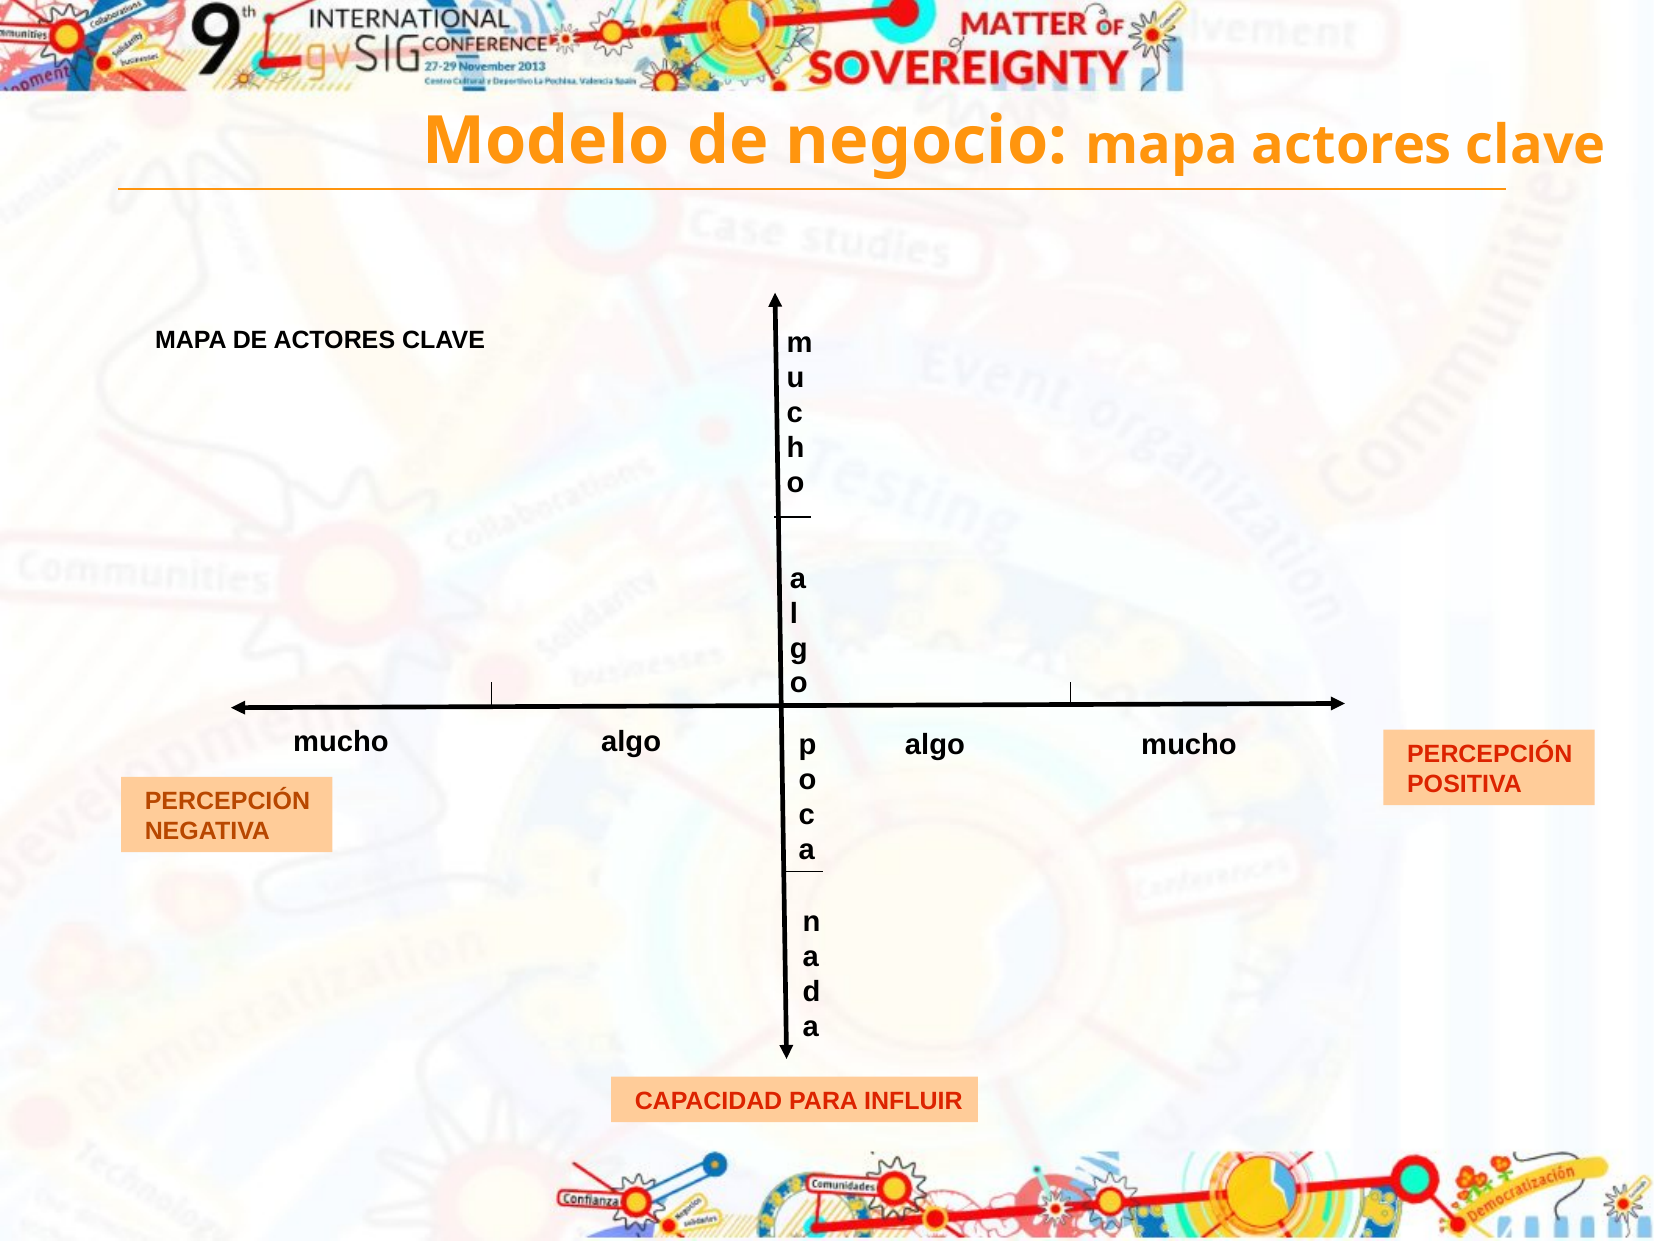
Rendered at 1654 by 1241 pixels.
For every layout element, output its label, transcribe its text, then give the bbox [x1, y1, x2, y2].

text_box n a d a [787, 894, 836, 1086]
text_box a l g o [775, 551, 823, 707]
picture [0, 0, 1654, 1241]
text_box m u c h o [771, 316, 827, 507]
text_box MAPA DE ACTORES CLAVE [140, 316, 501, 362]
text_box algo [586, 714, 677, 765]
text_box PERCEPCIÓN NEGATIVA [121, 776, 333, 853]
text_box algo [889, 717, 980, 769]
text_box mucho [278, 714, 404, 765]
text_box mucho [1126, 717, 1252, 769]
text_box PERCEPCIÓN POSITIVA [1383, 729, 1595, 806]
text_box CAPACIDAD PARA INFLUIR [611, 1076, 978, 1123]
text_box p o c a [783, 717, 832, 874]
title Modelo de negocio: mapa actores clave [118, 88, 1607, 187]
